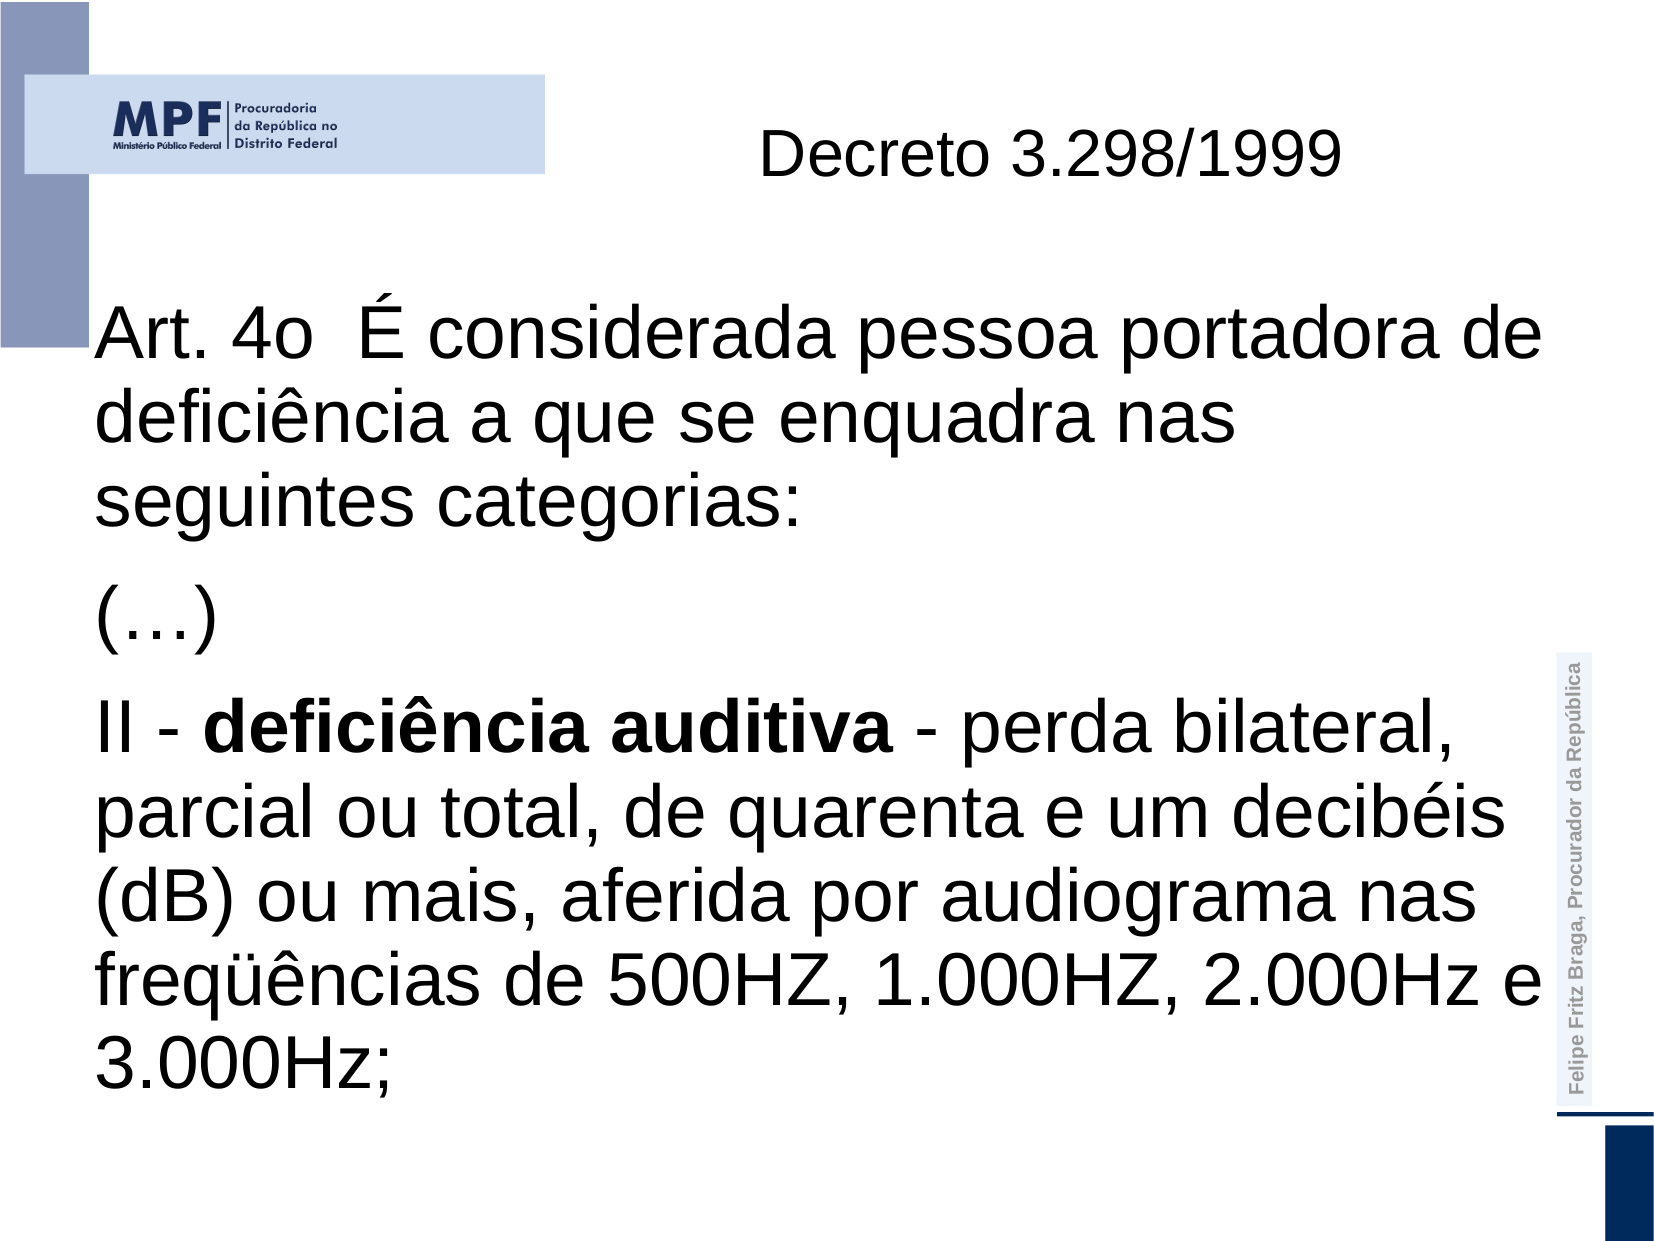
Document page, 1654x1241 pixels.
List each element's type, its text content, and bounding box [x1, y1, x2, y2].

picture [0, 2, 1654, 1241]
list Art. 4o É considerada pessoa portadora de deficiência a que se enquadra nas seguintes categorias: (…) II - deficiência auditiva - perda bilateral, parcial ou total, de quarenta e um decibéis (dB) ou mais, aferida por audiograma nas freqüências de 500HZ, 1.000HZ, 2.000Hz e 3.000Hz; [94, 290, 1548, 1109]
title Decreto 3.298/1999 [531, 49, 1571, 257]
